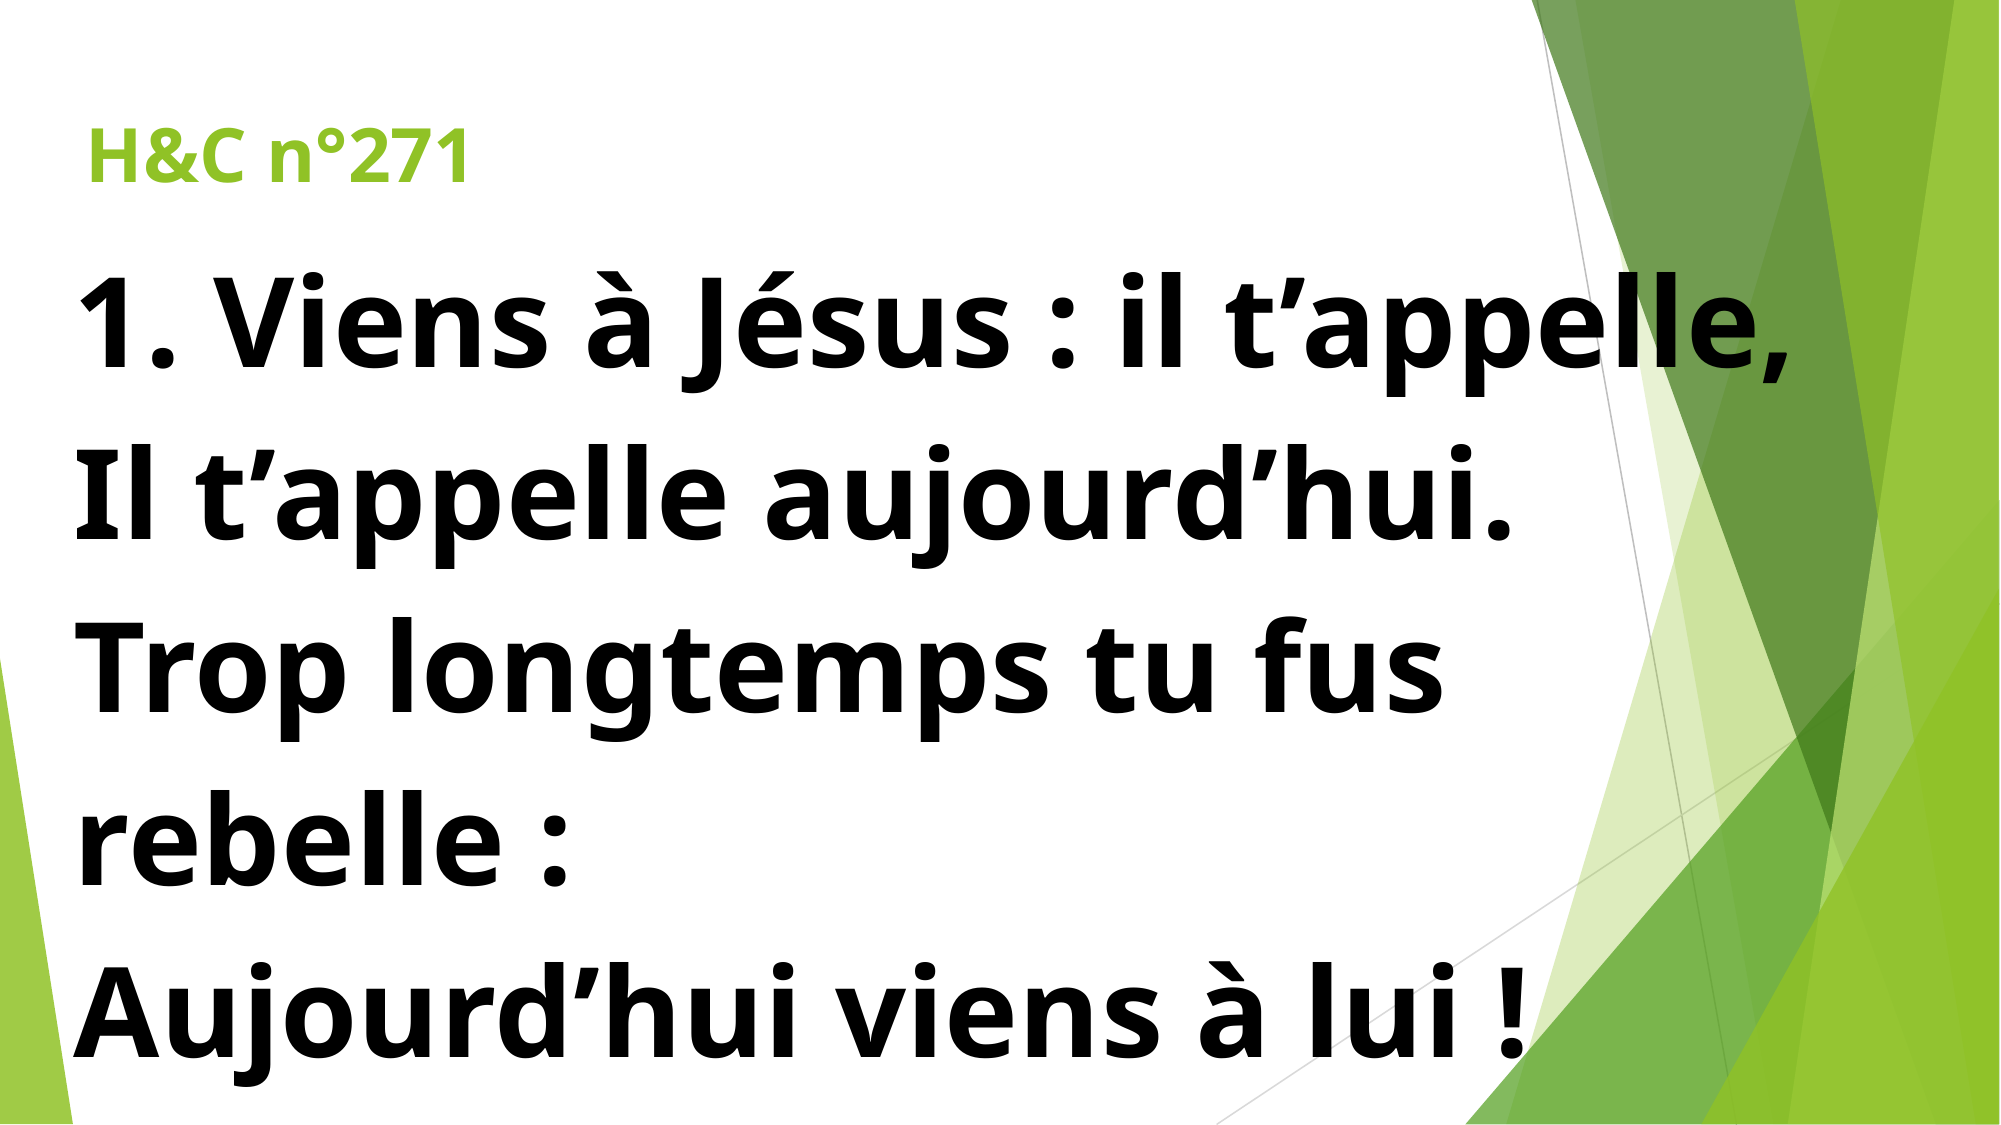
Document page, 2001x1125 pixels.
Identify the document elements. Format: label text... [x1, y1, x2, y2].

text_box 1. Viens à Jésus : il t’appelle, Il t’appelle aujourd’hui. Trop longtemps tu fus rebelle : Aujourd’hui viens à lui ! [59, 212, 1961, 1074]
text_box H&C n°271 [70, 99, 1522, 212]
